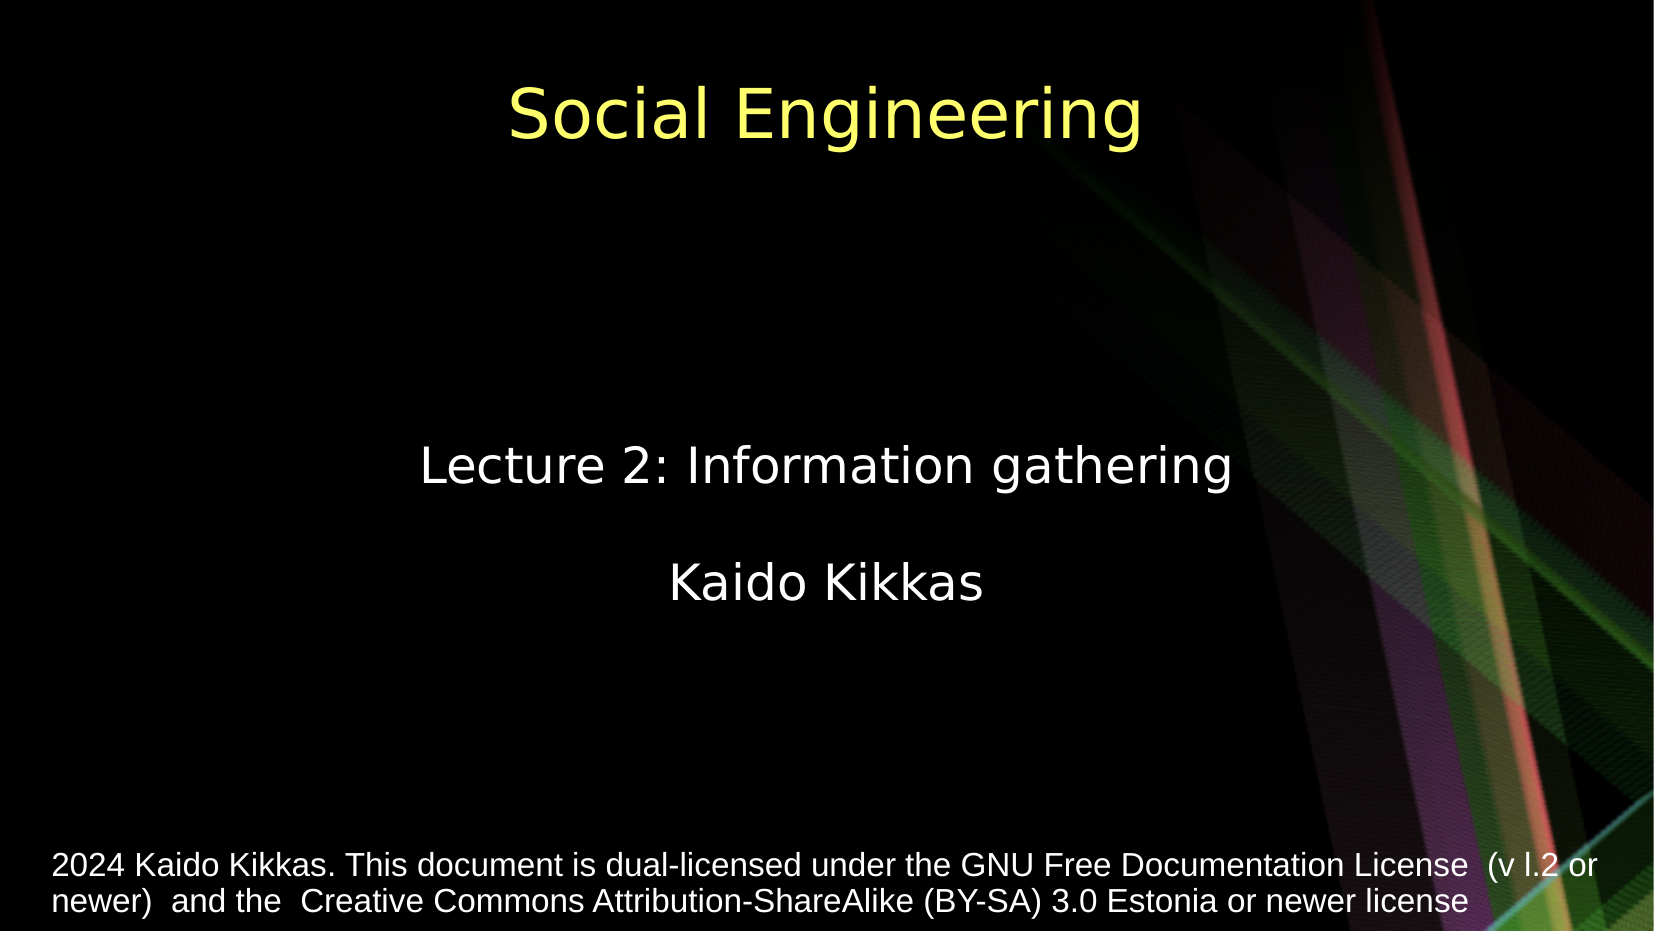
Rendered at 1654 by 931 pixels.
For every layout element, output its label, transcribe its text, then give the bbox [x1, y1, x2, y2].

title Social Engineering [82, 37, 1571, 193]
picture [0, 0, 1654, 931]
text_box 2024 Kaido Kikkas. This document is dual-licensed under the GNU Free Documentation License (v l.2 or newer) and the Creative Commons Attribution-ShareAlike (BY-SA) 3.0 Estonia or newer license [36, 838, 1654, 928]
subtitle Lecture 2: Information gathering Kaido Kikkas [82, 217, 1571, 832]
